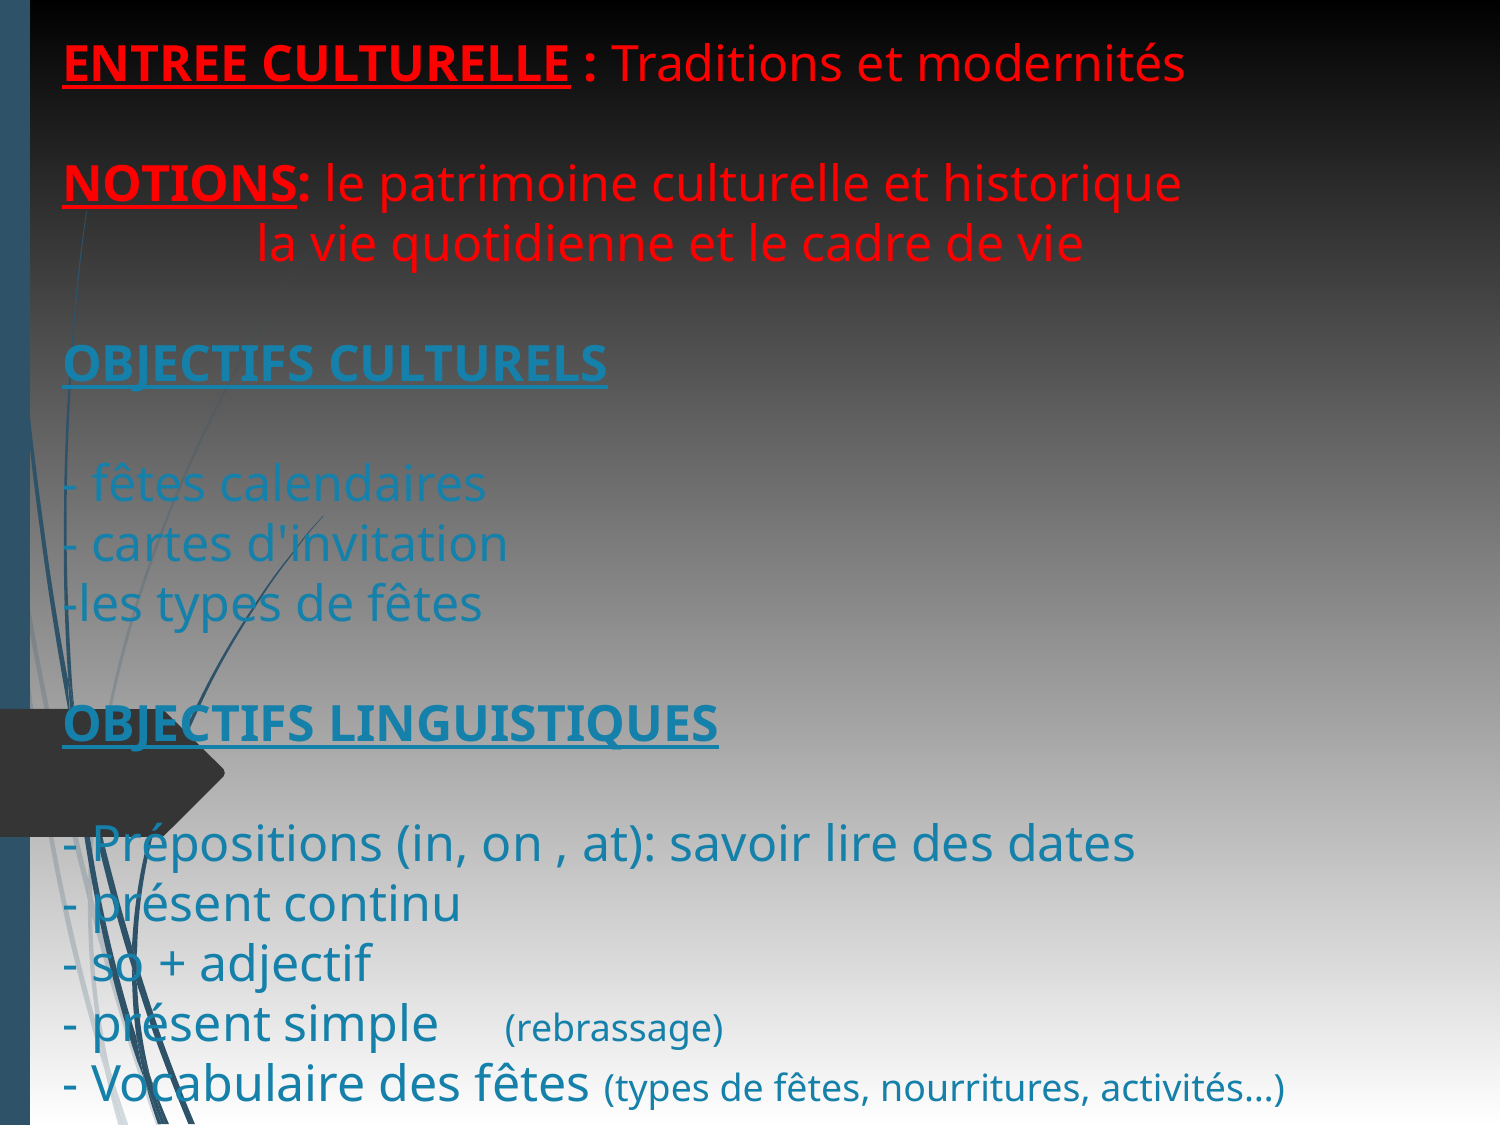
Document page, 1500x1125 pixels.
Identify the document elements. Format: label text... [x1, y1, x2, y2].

title ENTREE CULTURELLE : Traditions et modernités NOTIONS: le patrimoine culturelle et historique la vie quotidienne et le cadre de vie OBJECTIFS CULTURELS - fêtes calendaires - cartes d'invitation -les types de fêtes OBJECTIFS LINGUISTIQUES - Prépositions (in, on , at): savoir lire des dates - présent continu - so + adjectif - présent simple (rebrassage) - Vocabulaire des fêtes (types de fêtes, nourritures, activités…) [47, 23, 1489, 1125]
